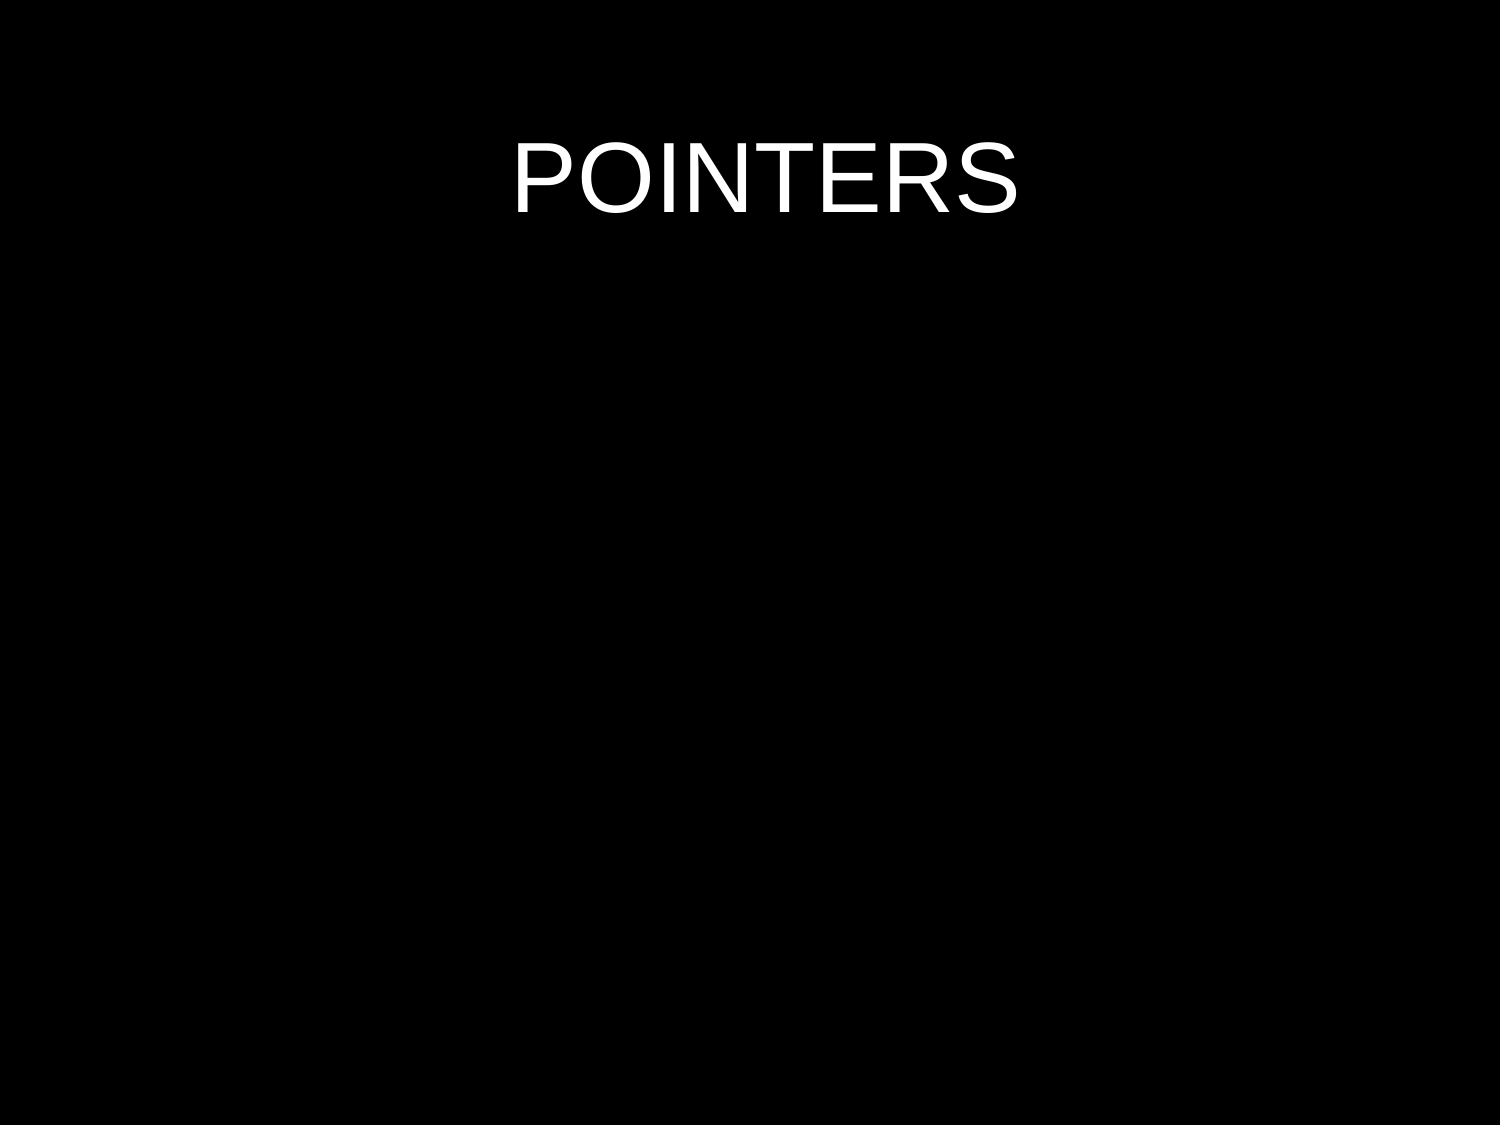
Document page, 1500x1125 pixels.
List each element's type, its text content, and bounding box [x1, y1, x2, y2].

title POINTERS [187, 56, 1346, 300]
